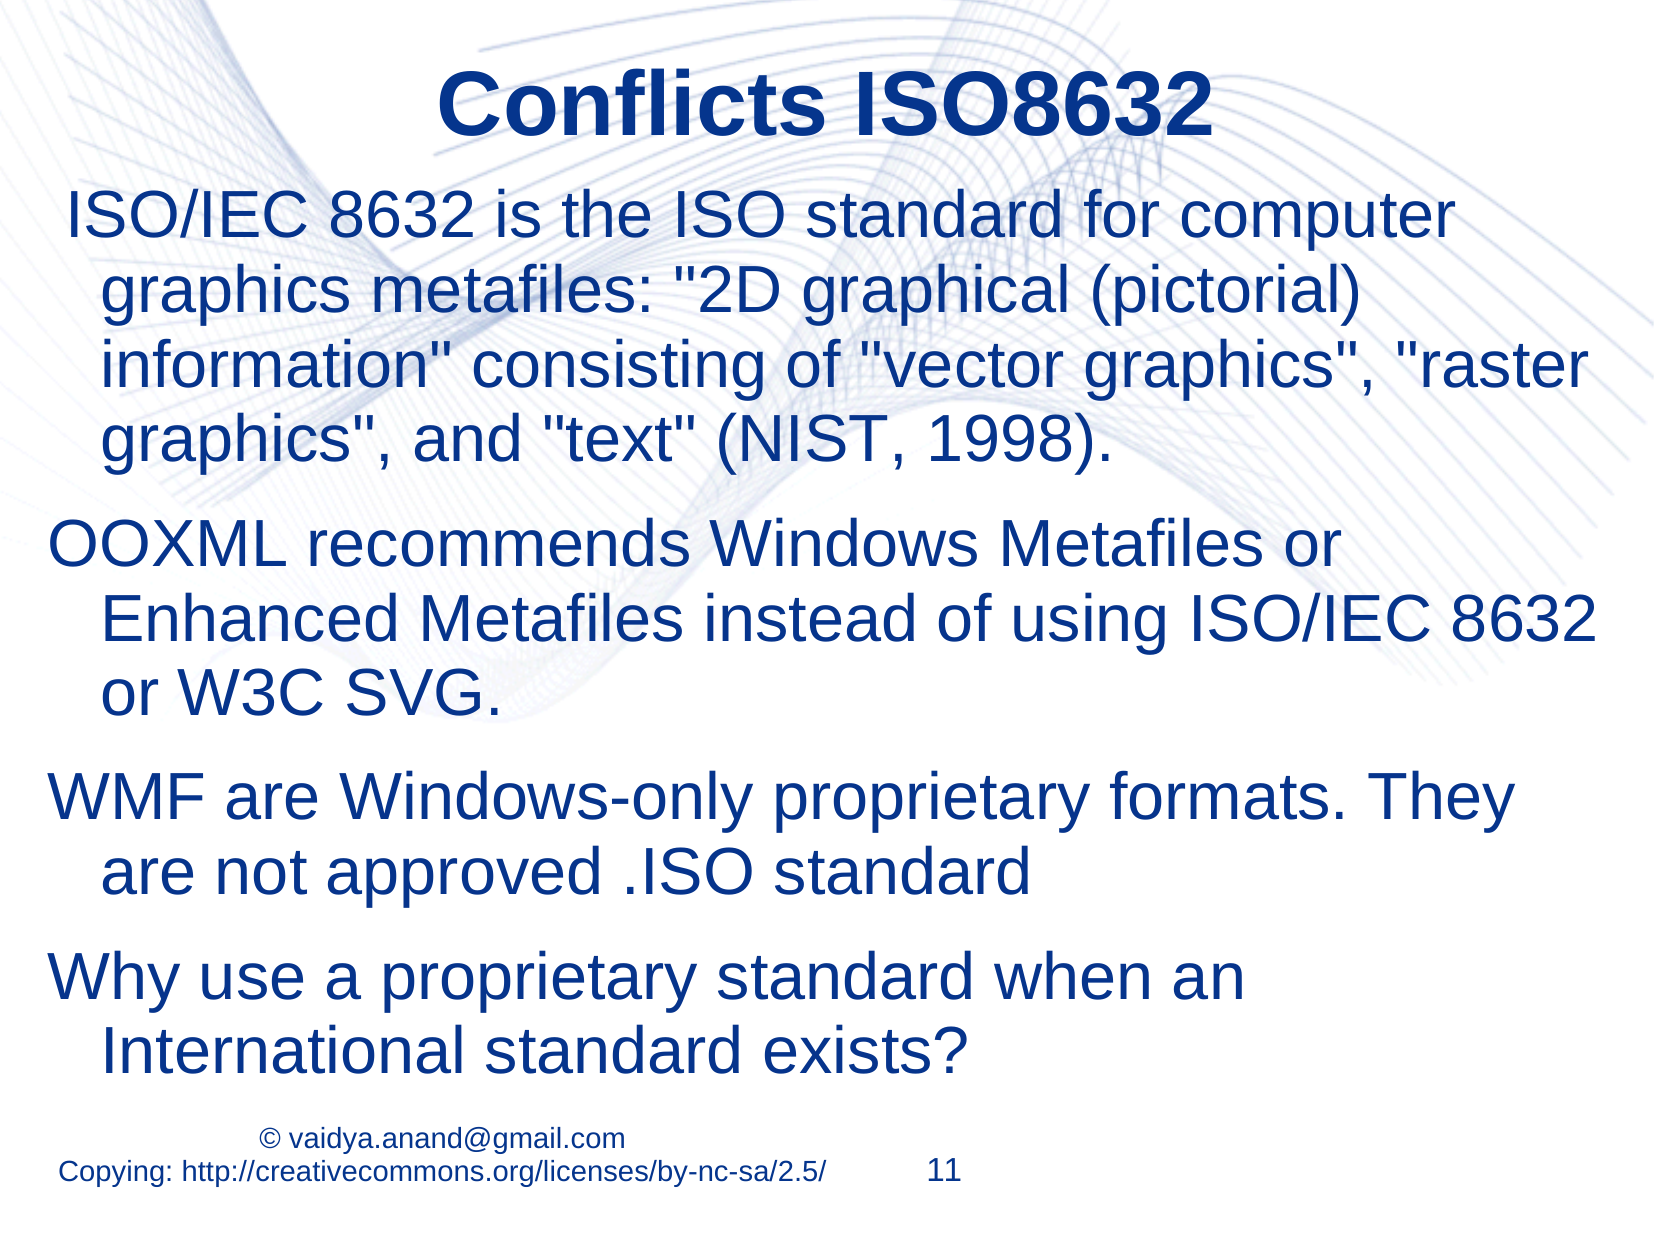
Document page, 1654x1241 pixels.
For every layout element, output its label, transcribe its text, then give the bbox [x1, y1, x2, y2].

title Conflicts ISO8632 [29, 36, 1625, 170]
list ISO/IEC 8632 is the ISO standard for computer graphics metafiles: "2D graphical (pictorial) information" consisting of "vector graphics", "raster graphics", and "text" (NIST, 1998). OOXML recommends Windows Metafiles or Enhanced Metafiles instead of using ISO/IEC 8632 or W3C SVG. WMF are Windows-only proprietary formats. They are not approved .ISO standard Why use a proprietary standard when an International standard exists? [29, 177, 1625, 1108]
picture [0, 0, 1654, 1241]
